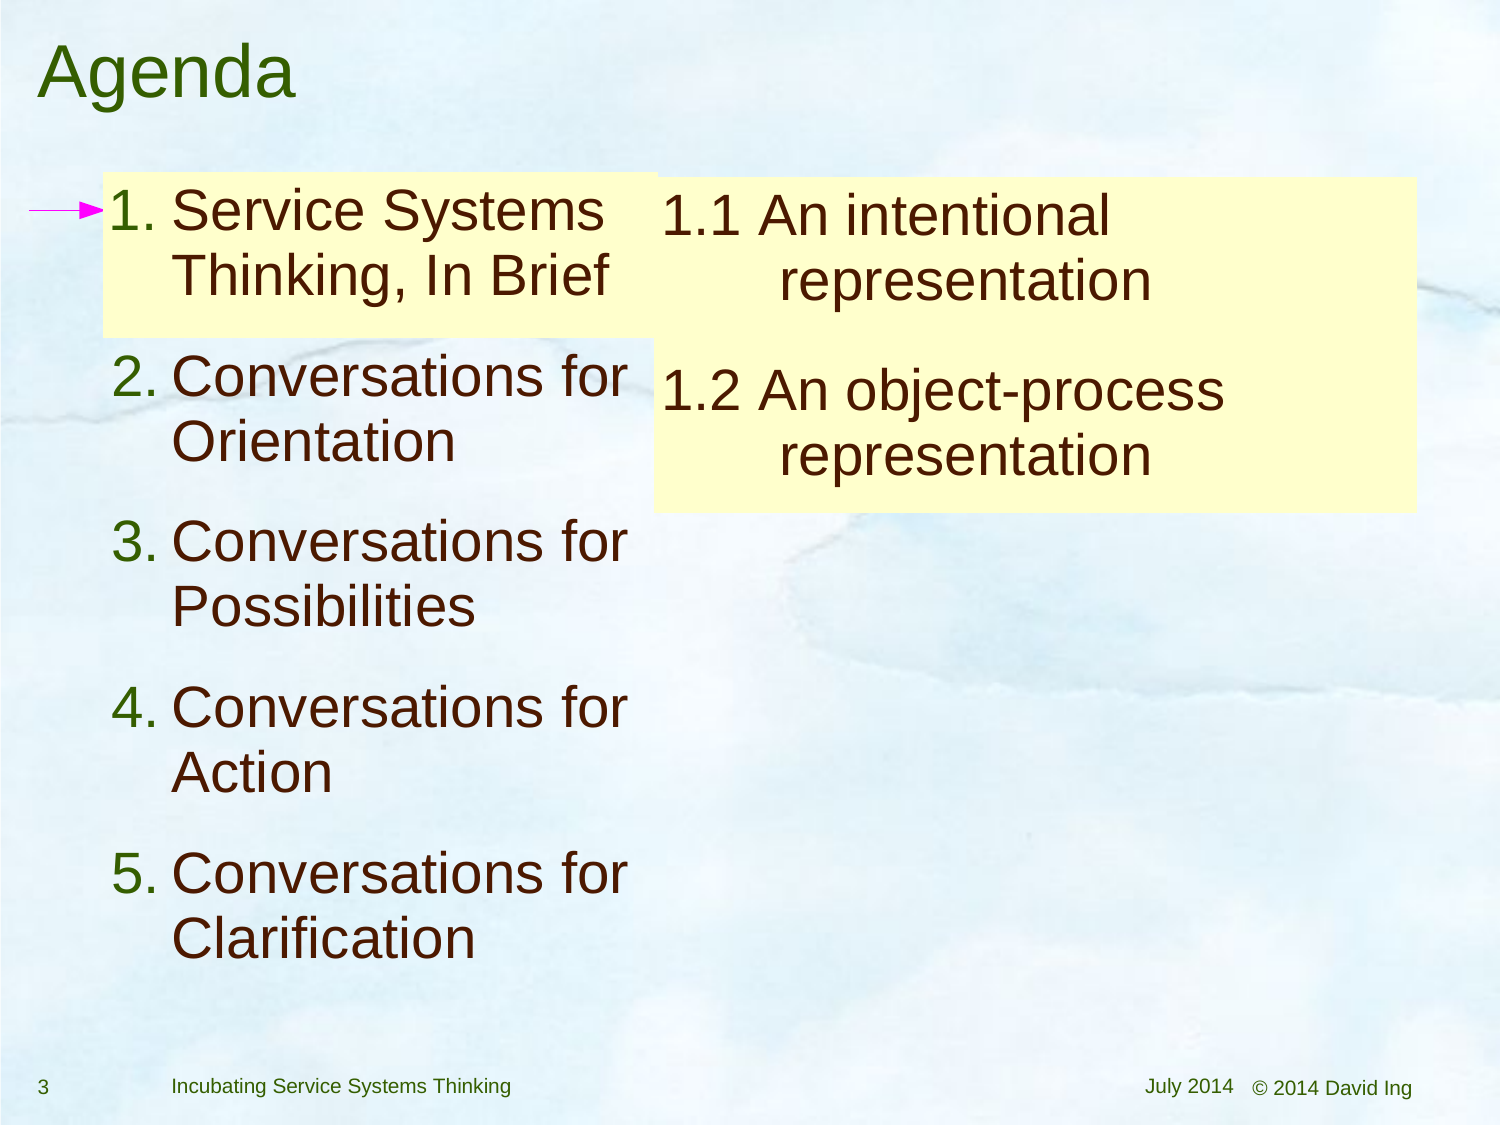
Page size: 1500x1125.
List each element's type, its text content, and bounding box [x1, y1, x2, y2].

table_header 1. [103, 172, 166, 338]
picture [0, 0, 1500, 1125]
table_cell 4. [103, 669, 166, 835]
table_cell Conversations for Orientation [166, 338, 658, 503]
table_cell Conversations for Action [166, 669, 658, 835]
title Agenda [37, 37, 1463, 152]
table_header Service Systems Thinking, In Brief [166, 172, 658, 338]
table_cell 5. [103, 835, 166, 1000]
table_cell Conversations for Clarification [166, 835, 658, 1000]
table_cell 2. [103, 338, 166, 503]
table_header 1.1 An intentional representation 1.2 An object-process representation [658, 177, 1417, 513]
table_cell Conversations for Possibilities [166, 503, 658, 669]
table_cell 3. [103, 503, 166, 669]
